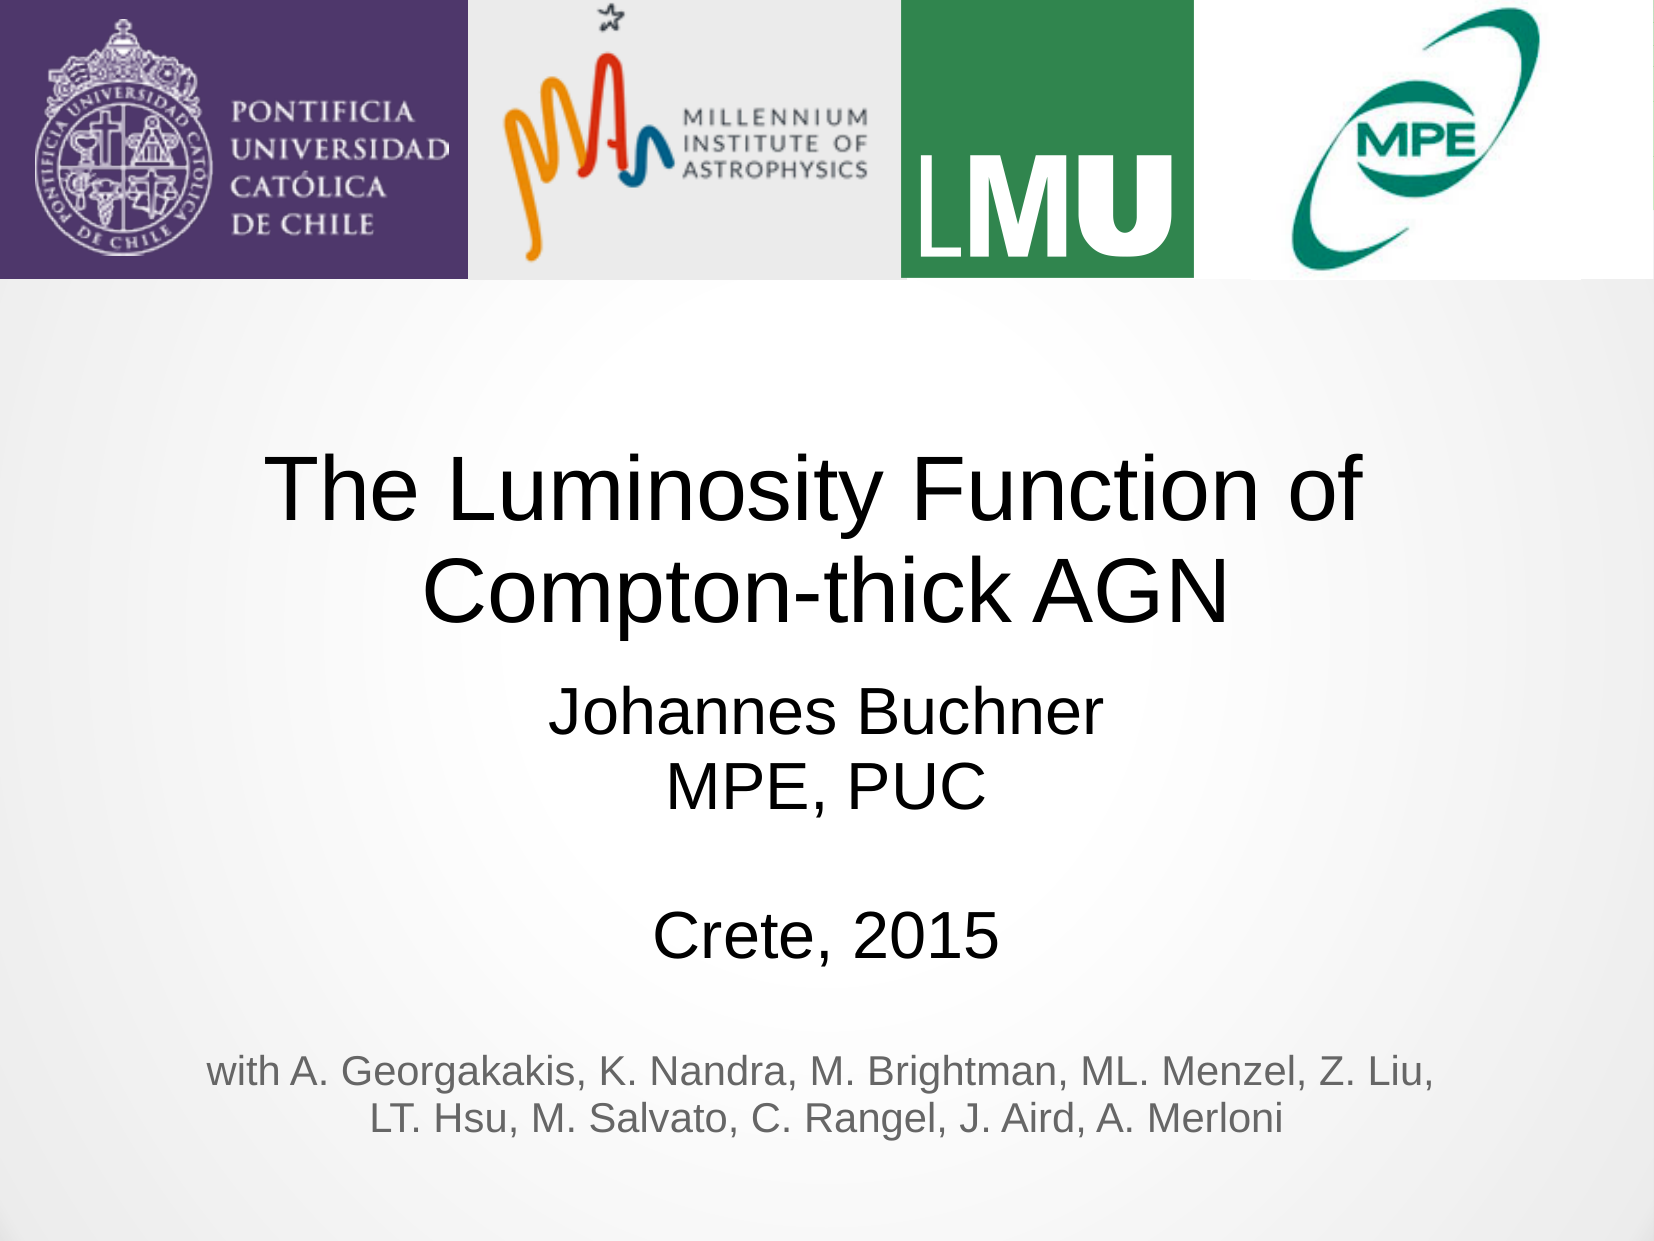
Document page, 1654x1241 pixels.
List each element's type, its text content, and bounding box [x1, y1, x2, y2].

picture [0, 0, 1654, 280]
subtitle Johannes Buchner MPE, PUC Crete, 2015 with A. Georgakakis, K. Nandra, M. Brightman, ML. Menzel, Z. Liu, LT. Hsu, M. Salvato, C. Rangel, J. Aird, A. Merloni [82, 673, 1571, 1141]
title The Luminosity Function of Compton-thick AGN [82, 285, 1571, 673]
